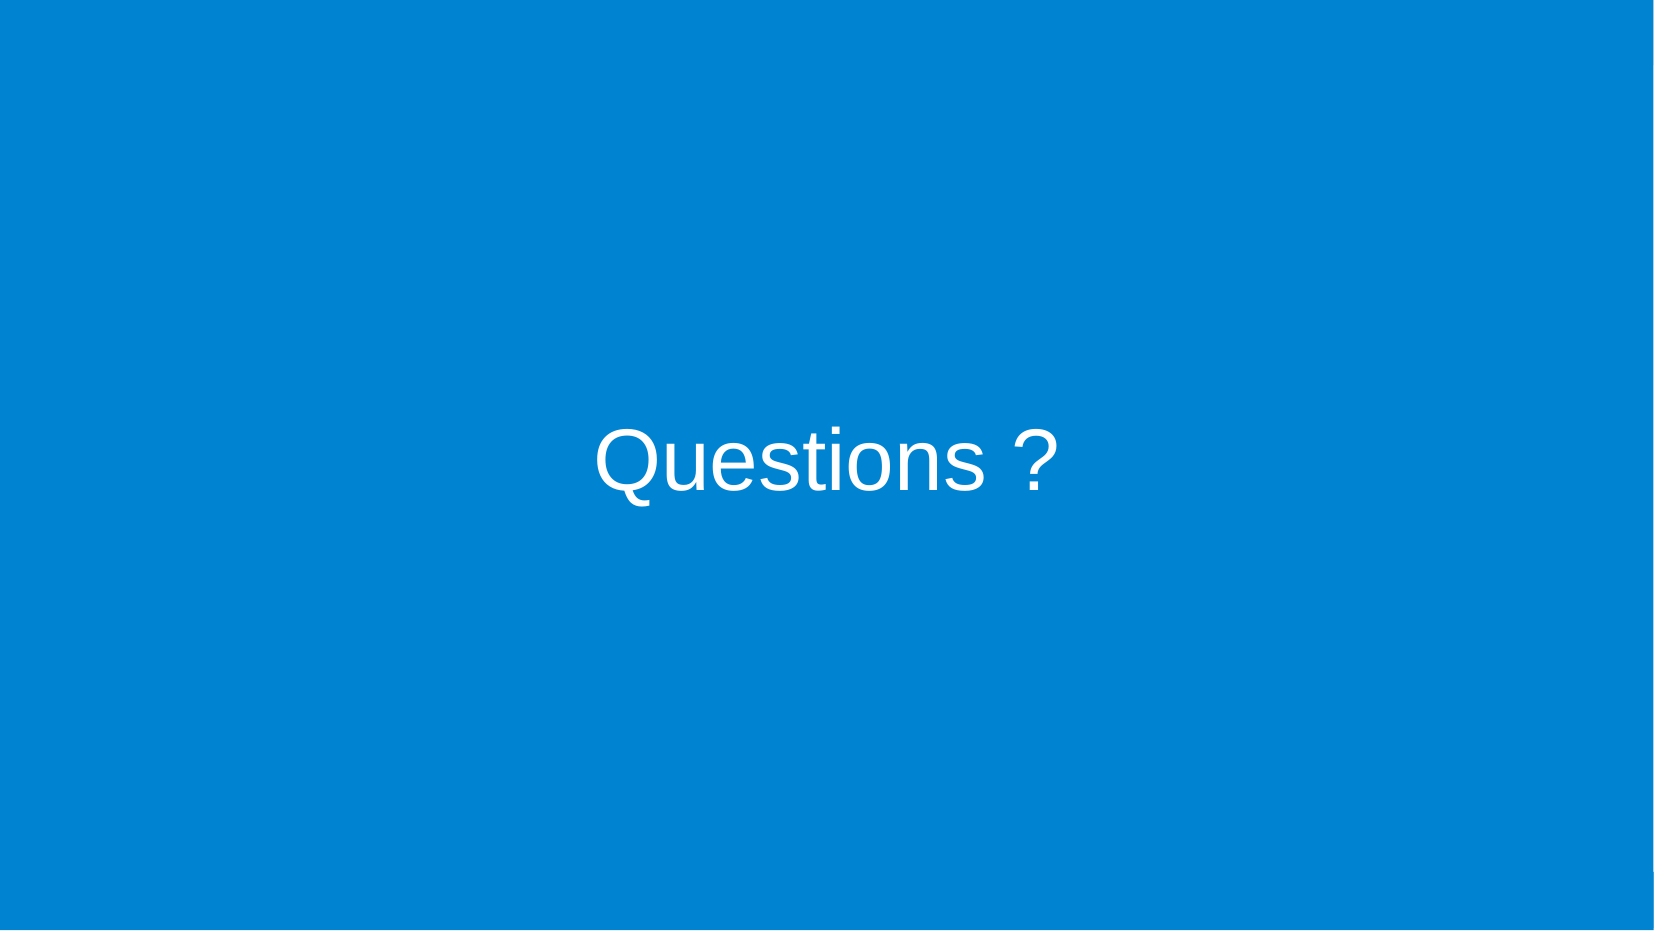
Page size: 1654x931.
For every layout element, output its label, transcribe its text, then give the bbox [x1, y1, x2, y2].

text_box [0, 0, 1654, 929]
text_box Questions ? [264, 403, 1390, 517]
